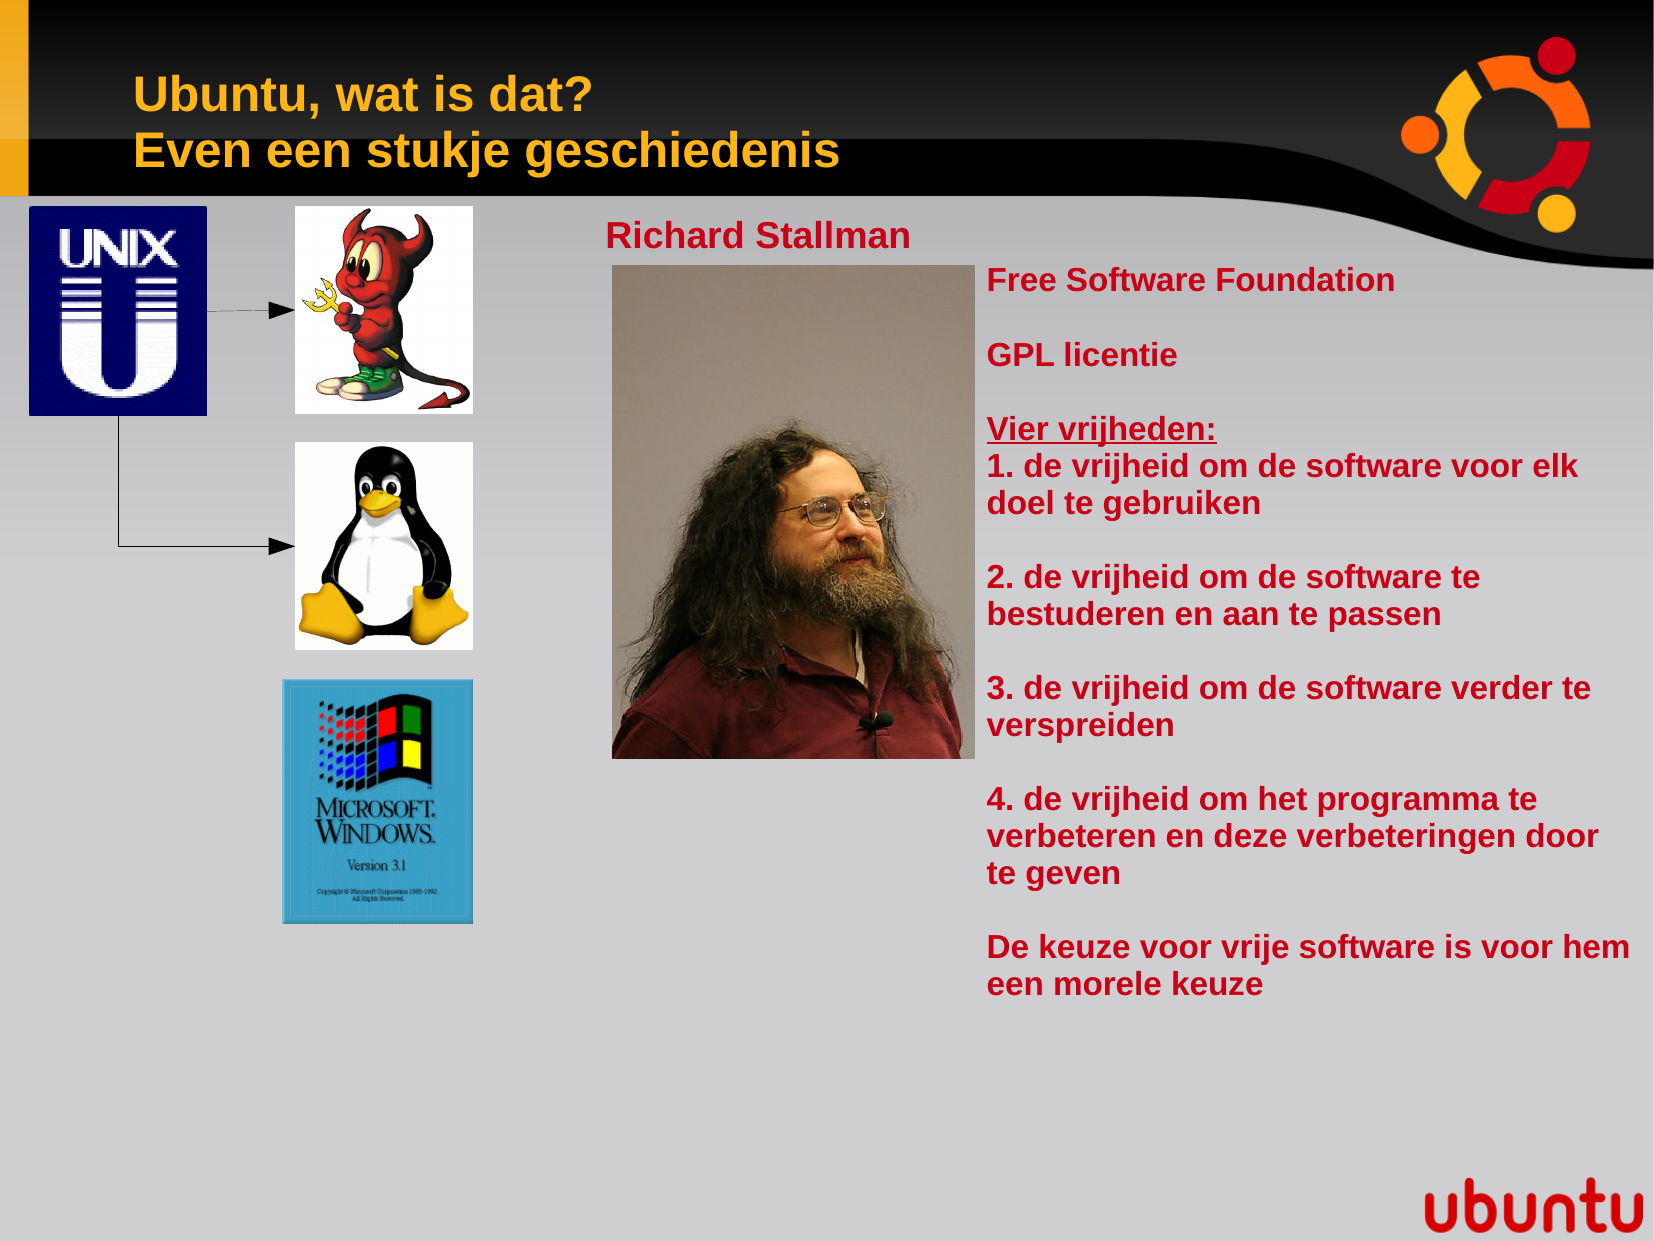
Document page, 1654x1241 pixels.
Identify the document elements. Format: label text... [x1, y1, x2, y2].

text_box Ubuntu, wat is dat? Even een stukje geschiedenis [118, 59, 1093, 188]
text_box Free Software Foundation GPL licentie Vier vrijheden: 1. de vrijheid om de software voor elk doel te gebruiken 2. de vrijheid om de software te bestuderen en aan te passen 3. de vrijheid om de software verder te verspreiden 4. de vrijheid om het programma te verbeteren en deze verbeteringen door te geven De keuze voor vrije software is voor hem een morele keuze [971, 254, 1652, 1035]
text_box Richard Stallman [590, 206, 1211, 296]
picture [0, 0, 1654, 1241]
